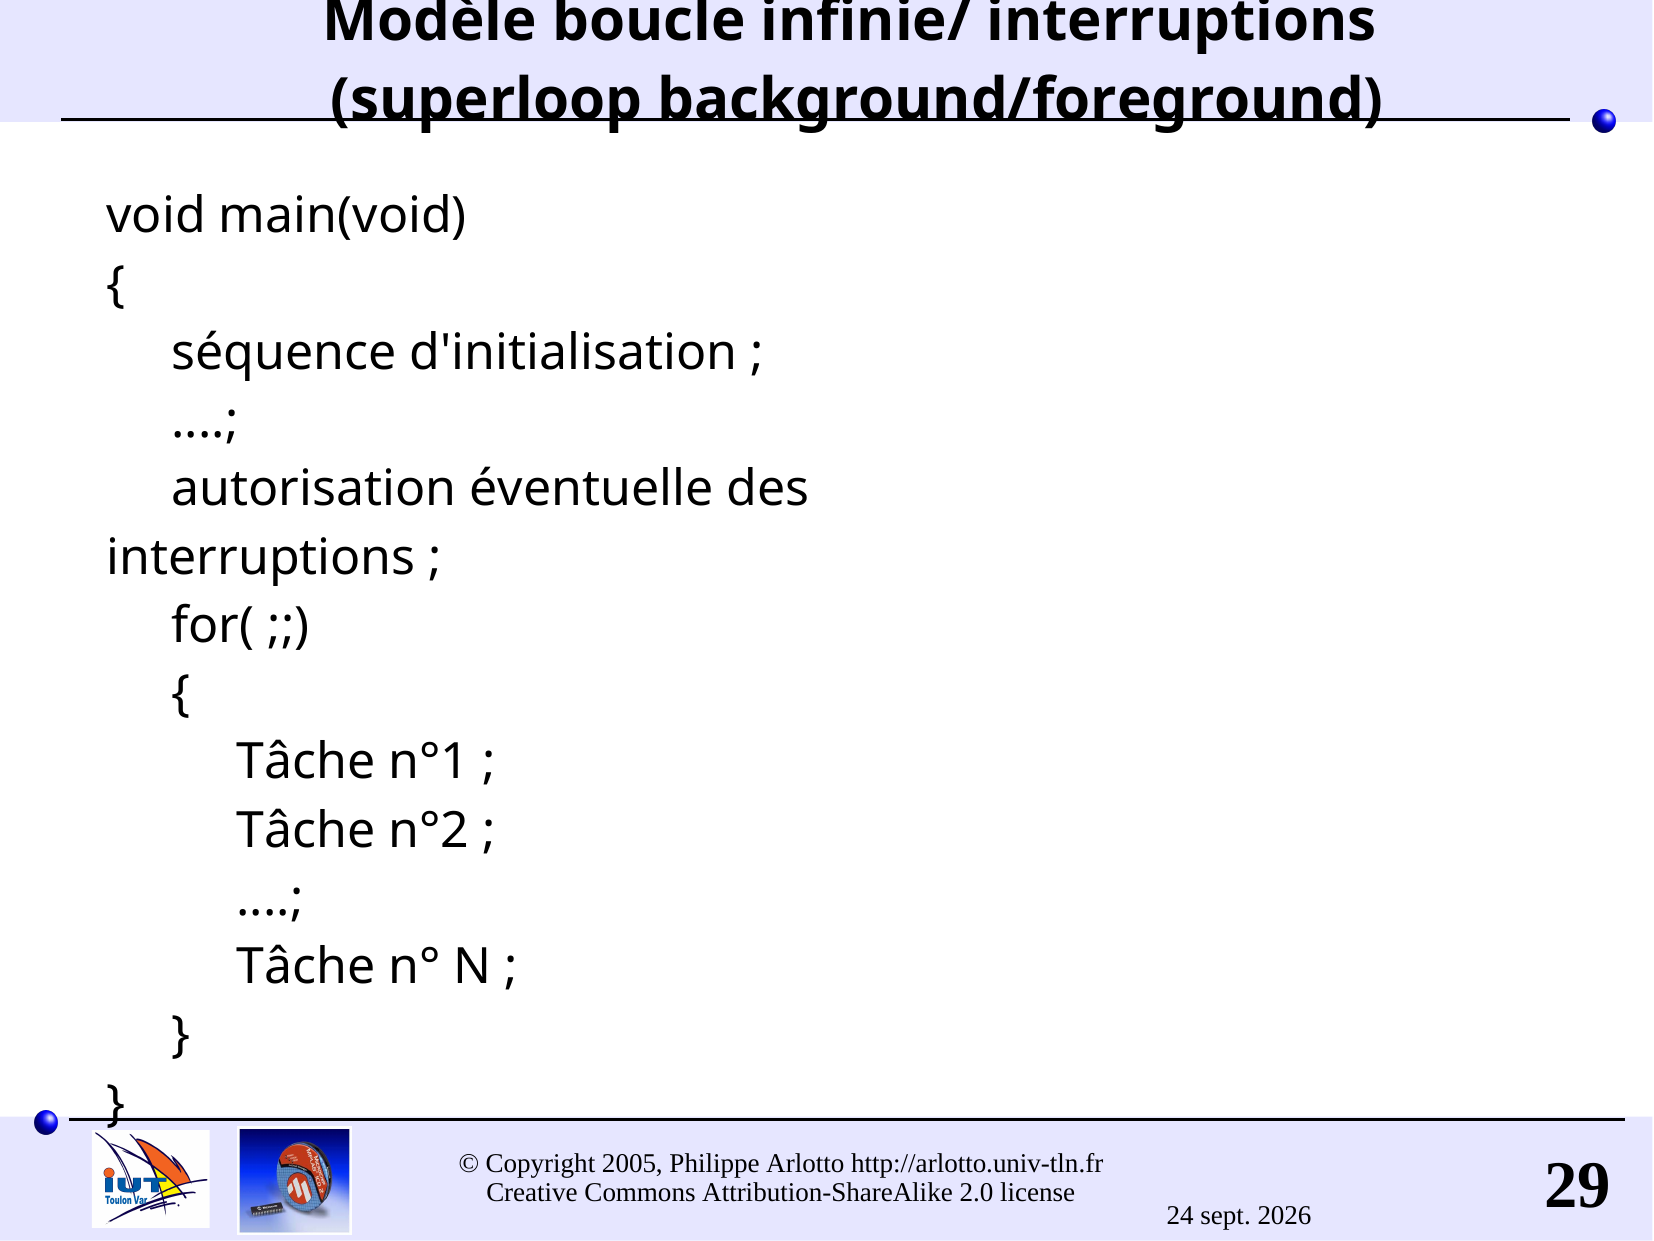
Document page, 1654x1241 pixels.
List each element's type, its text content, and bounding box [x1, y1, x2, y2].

text_box void main(void) { séquence d'initialisation ; ....; autorisation éventuelle des interruptions ; for( ;;) { Tâche n°1 ; Tâche n°2 ; ....; Tâche n° N ; } } [106, 179, 1122, 1136]
title Modèle boucle infinie/ interruptions (superloop background/foreground) [105, 0, 1595, 125]
picture [237, 1136, 352, 1235]
